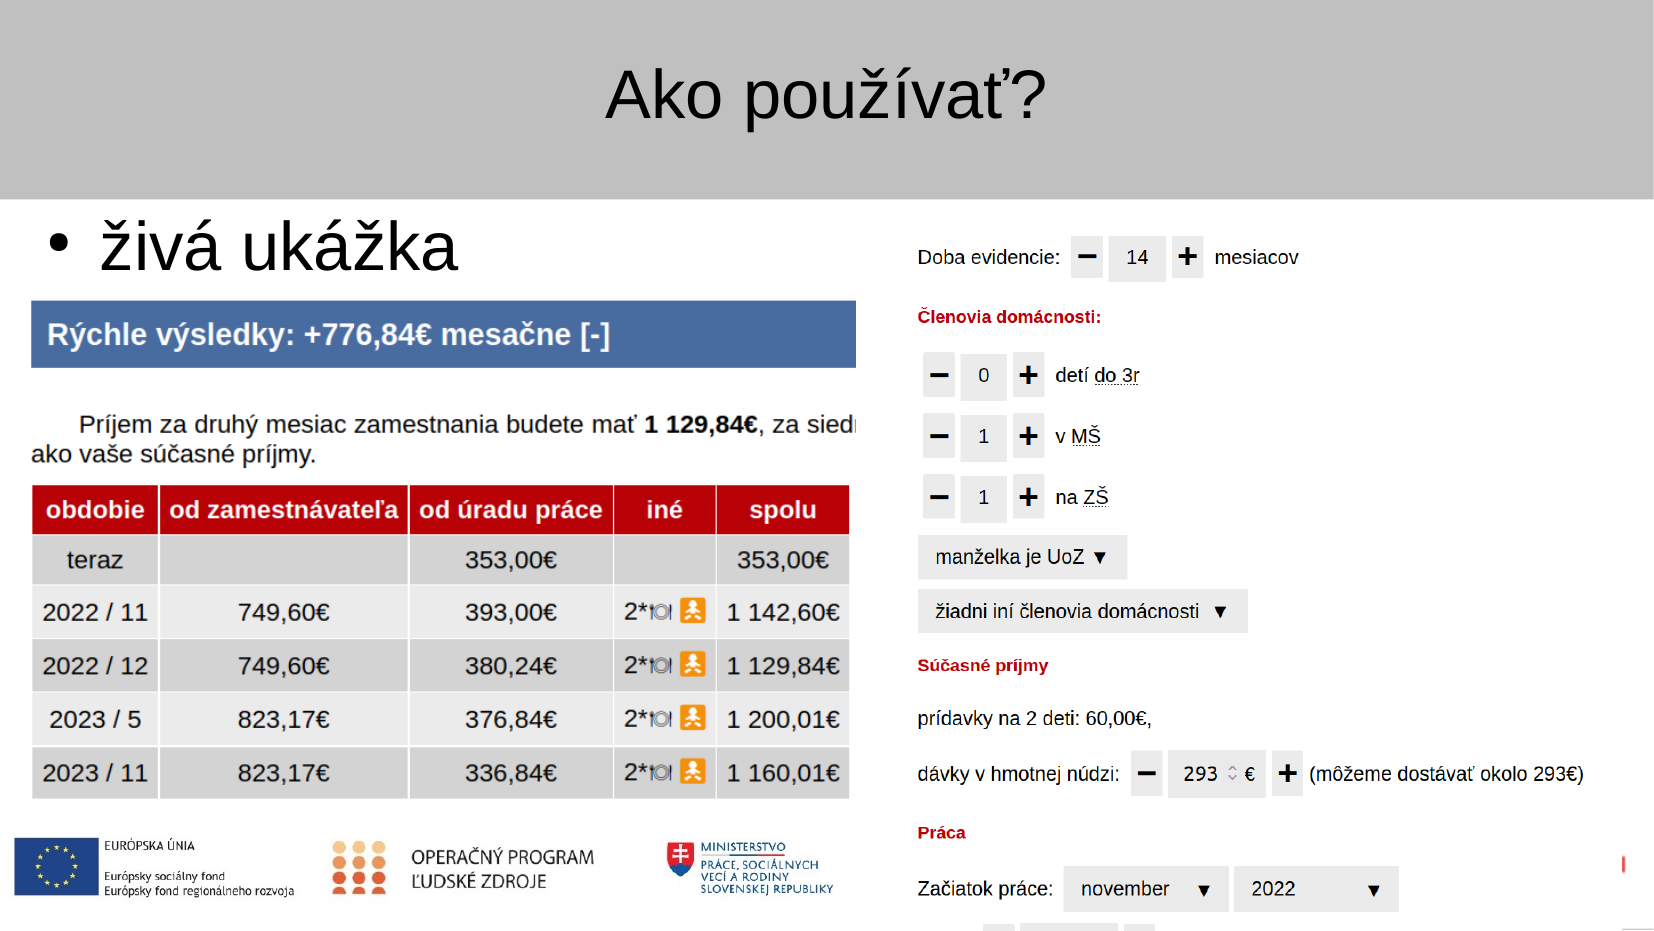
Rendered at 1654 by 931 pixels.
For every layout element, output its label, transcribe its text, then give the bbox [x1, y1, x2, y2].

picture [915, 236, 1654, 931]
picture [0, 826, 857, 907]
list živá ukážka [29, 221, 1533, 808]
title Ako používať? [88, 22, 1565, 178]
picture [29, 295, 856, 818]
